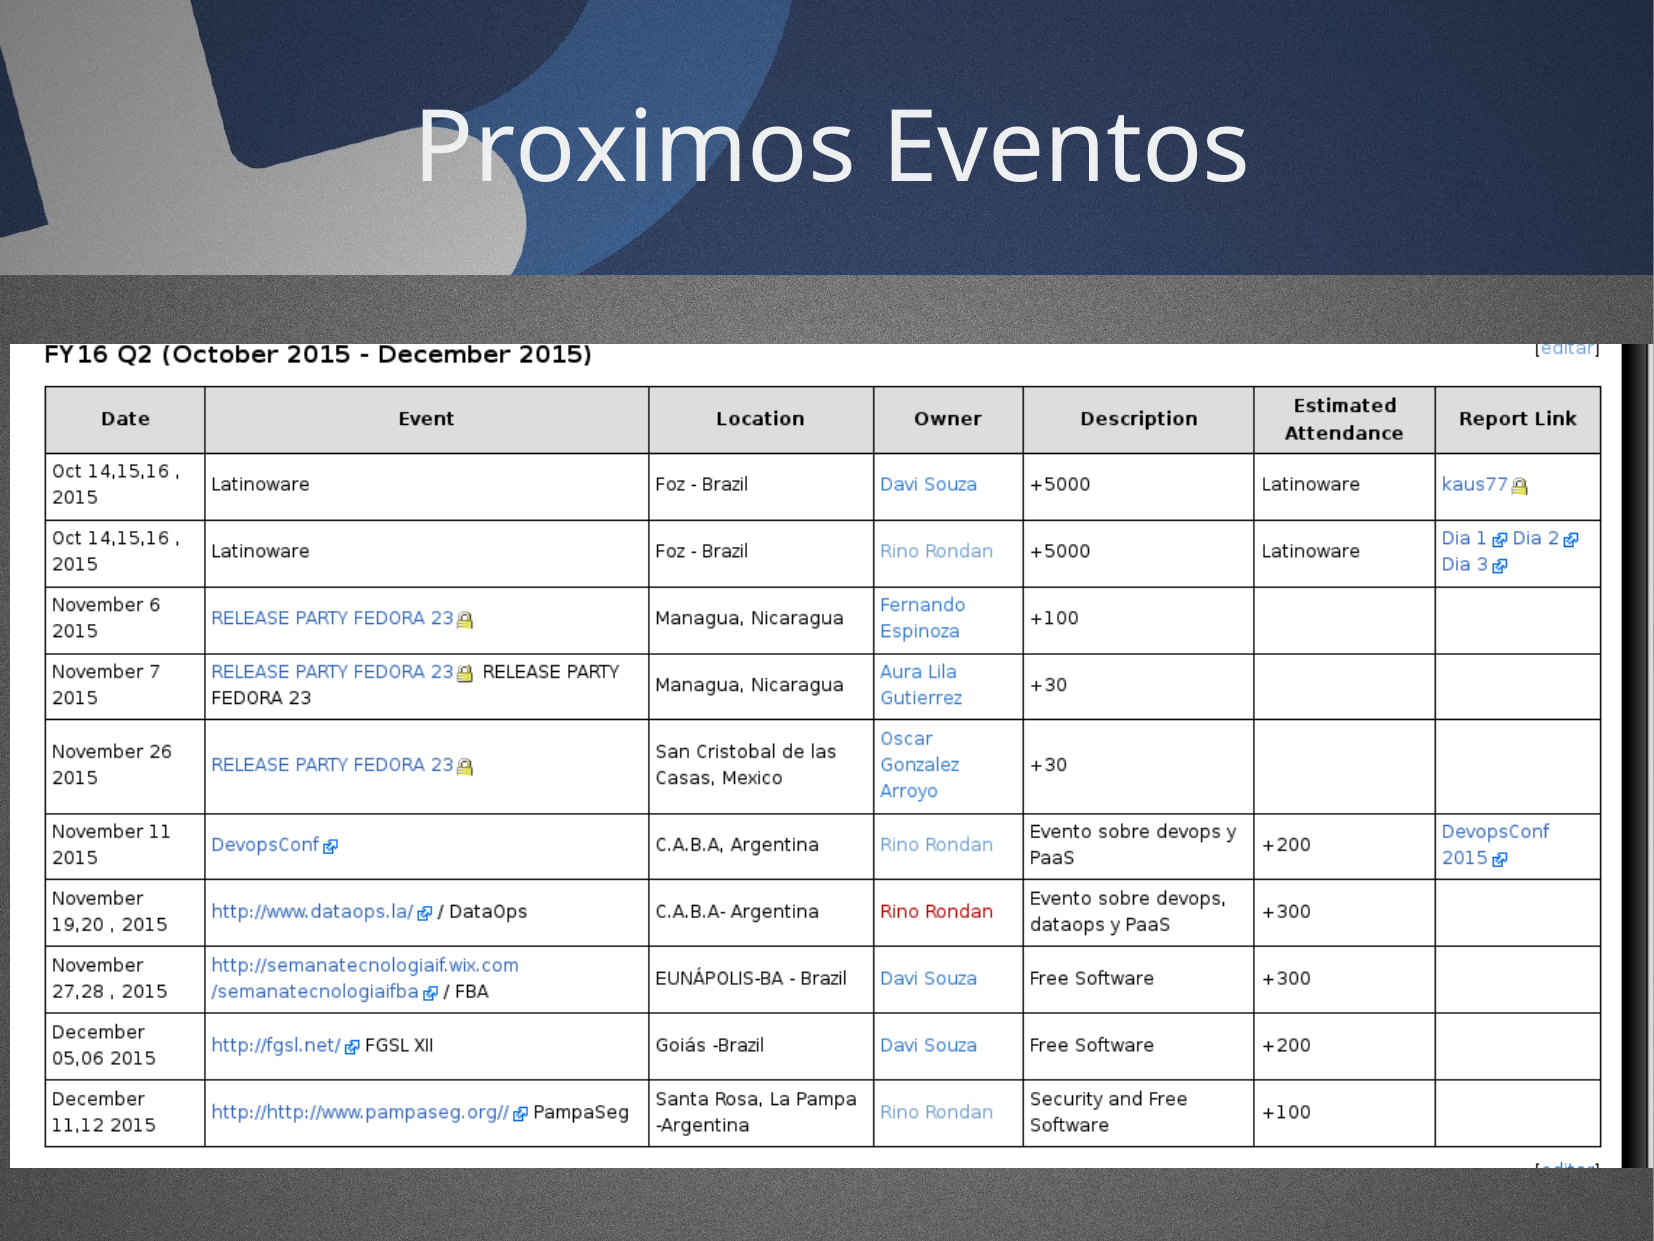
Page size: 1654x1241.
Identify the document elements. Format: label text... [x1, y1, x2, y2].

text_box Proximos Eventos [88, 43, 1577, 252]
picture [0, 0, 1654, 1241]
